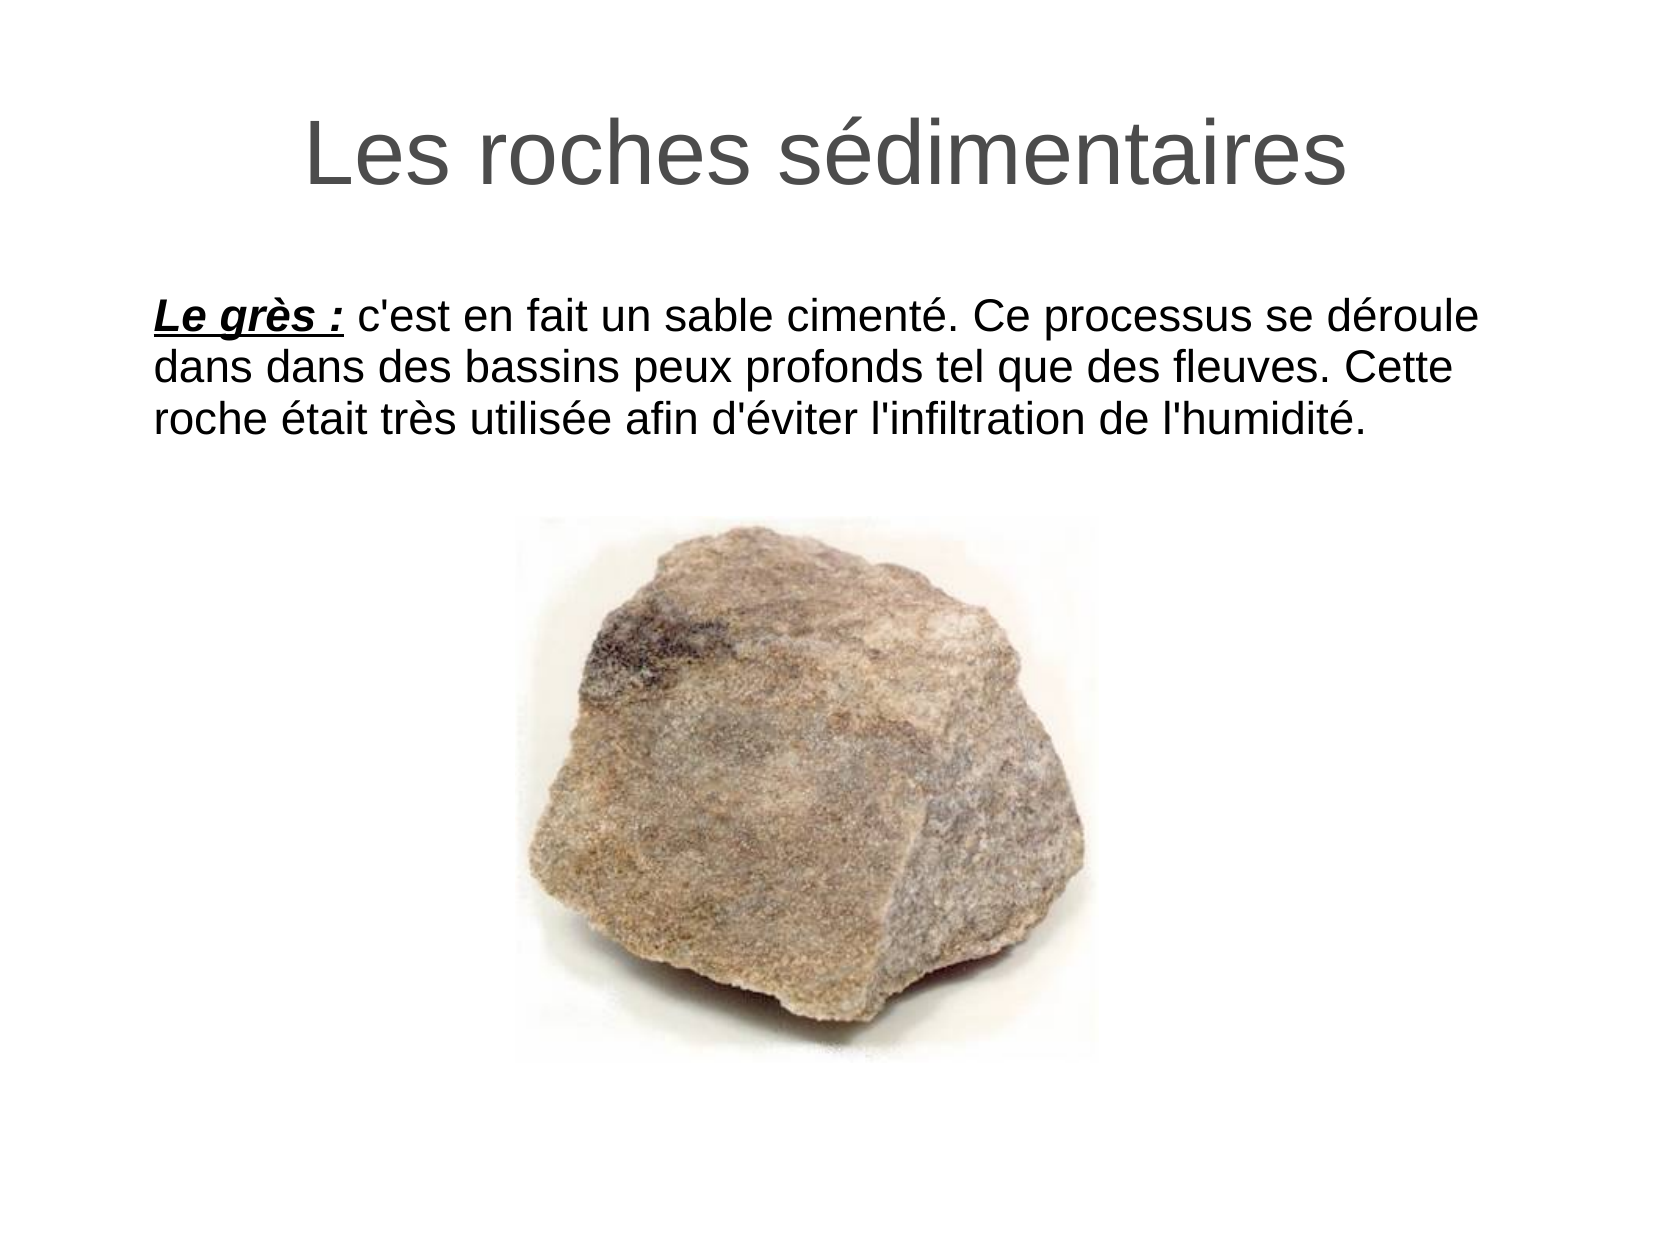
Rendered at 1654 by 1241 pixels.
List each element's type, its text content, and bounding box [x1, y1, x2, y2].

picture [515, 516, 1099, 1063]
list Le grès : c'est en fait un sable cimenté. Ce processus se déroule dans dans des bassins peux profonds tel que des fleuves. Cette roche était très utilisée afin d'éviter l'infiltration de l'humidité. [82, 290, 1571, 1010]
title Les roches sédimentaires [82, 49, 1571, 257]
